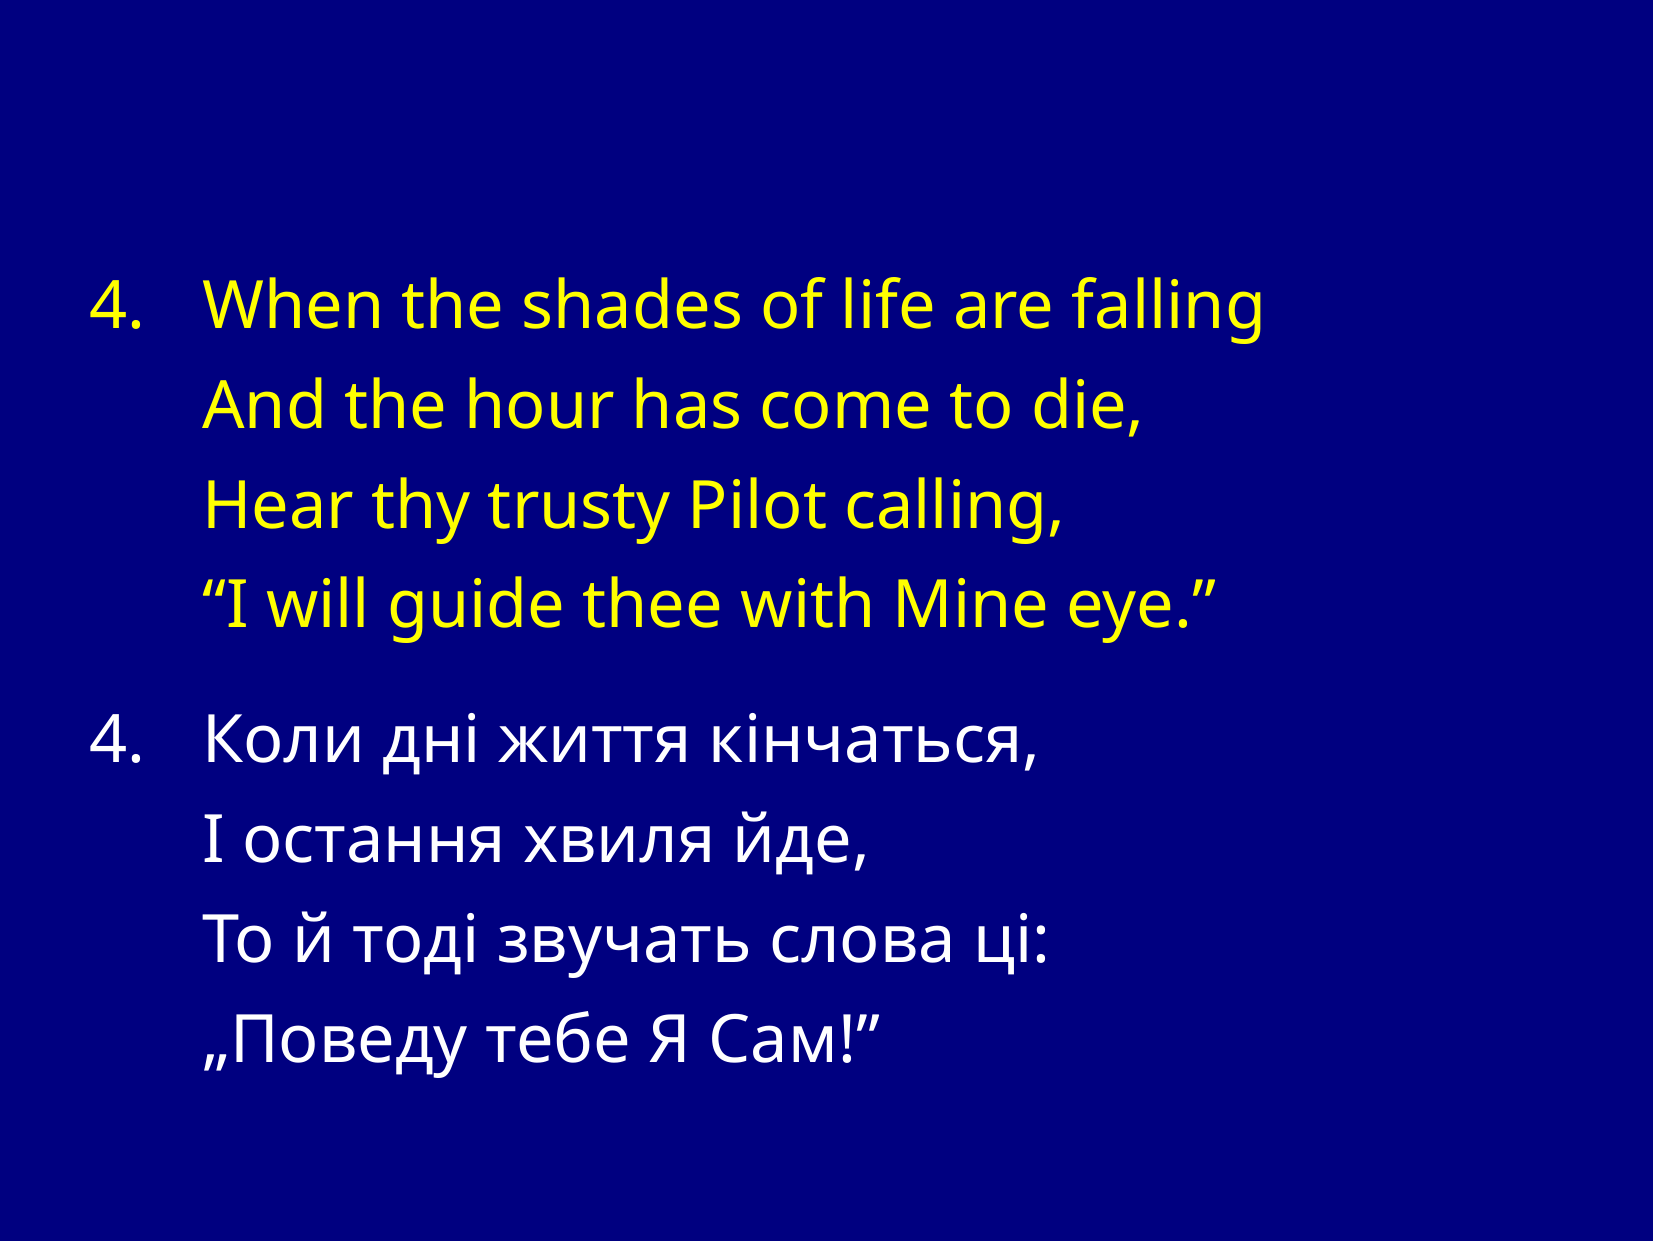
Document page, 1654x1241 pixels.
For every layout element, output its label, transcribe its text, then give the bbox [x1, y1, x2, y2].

text_box 4. When the shades of life are falling And the hour has come to die, Hear thy trusty Pilot calling, “I will guide thee with Mine eye.” [75, 150, 1576, 638]
text_box 4. Коли дні життя кінчаться, І остання хвиля йде, То й тоді звучать слова ці: „Поведу тебе Я Сам!” [75, 675, 1576, 1163]
